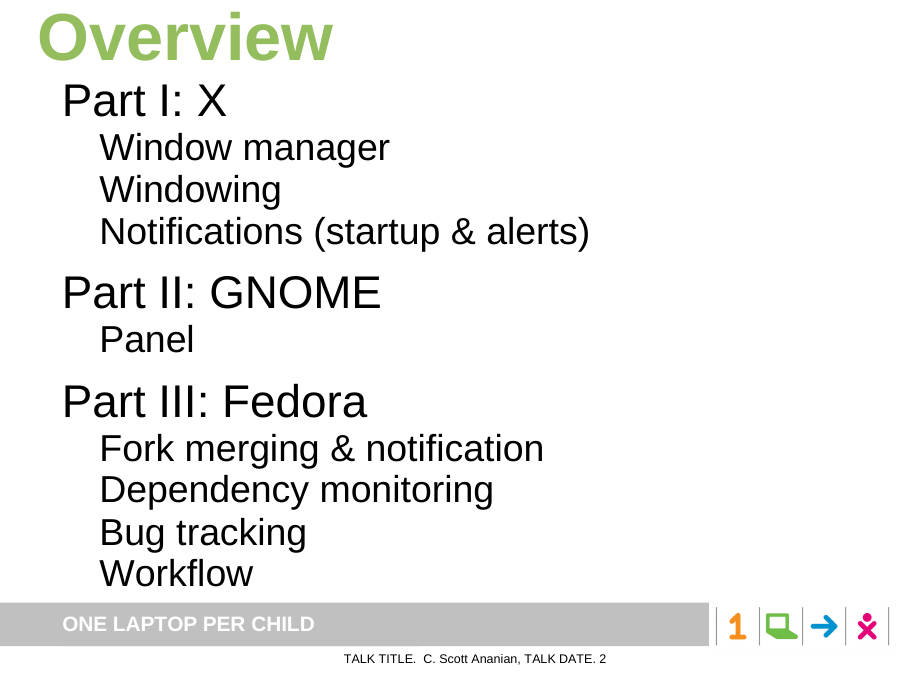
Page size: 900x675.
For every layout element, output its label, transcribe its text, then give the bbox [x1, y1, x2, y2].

title Overview [37, 0, 856, 188]
list Part I: X Window manager Windowing Notifications (startup & alerts) Part II: GNOME Panel Part III: Fedora Fork merging & notification Dependency monitoring Bug tracking Workflow [61, 75, 844, 675]
picture [844, 598, 898, 655]
